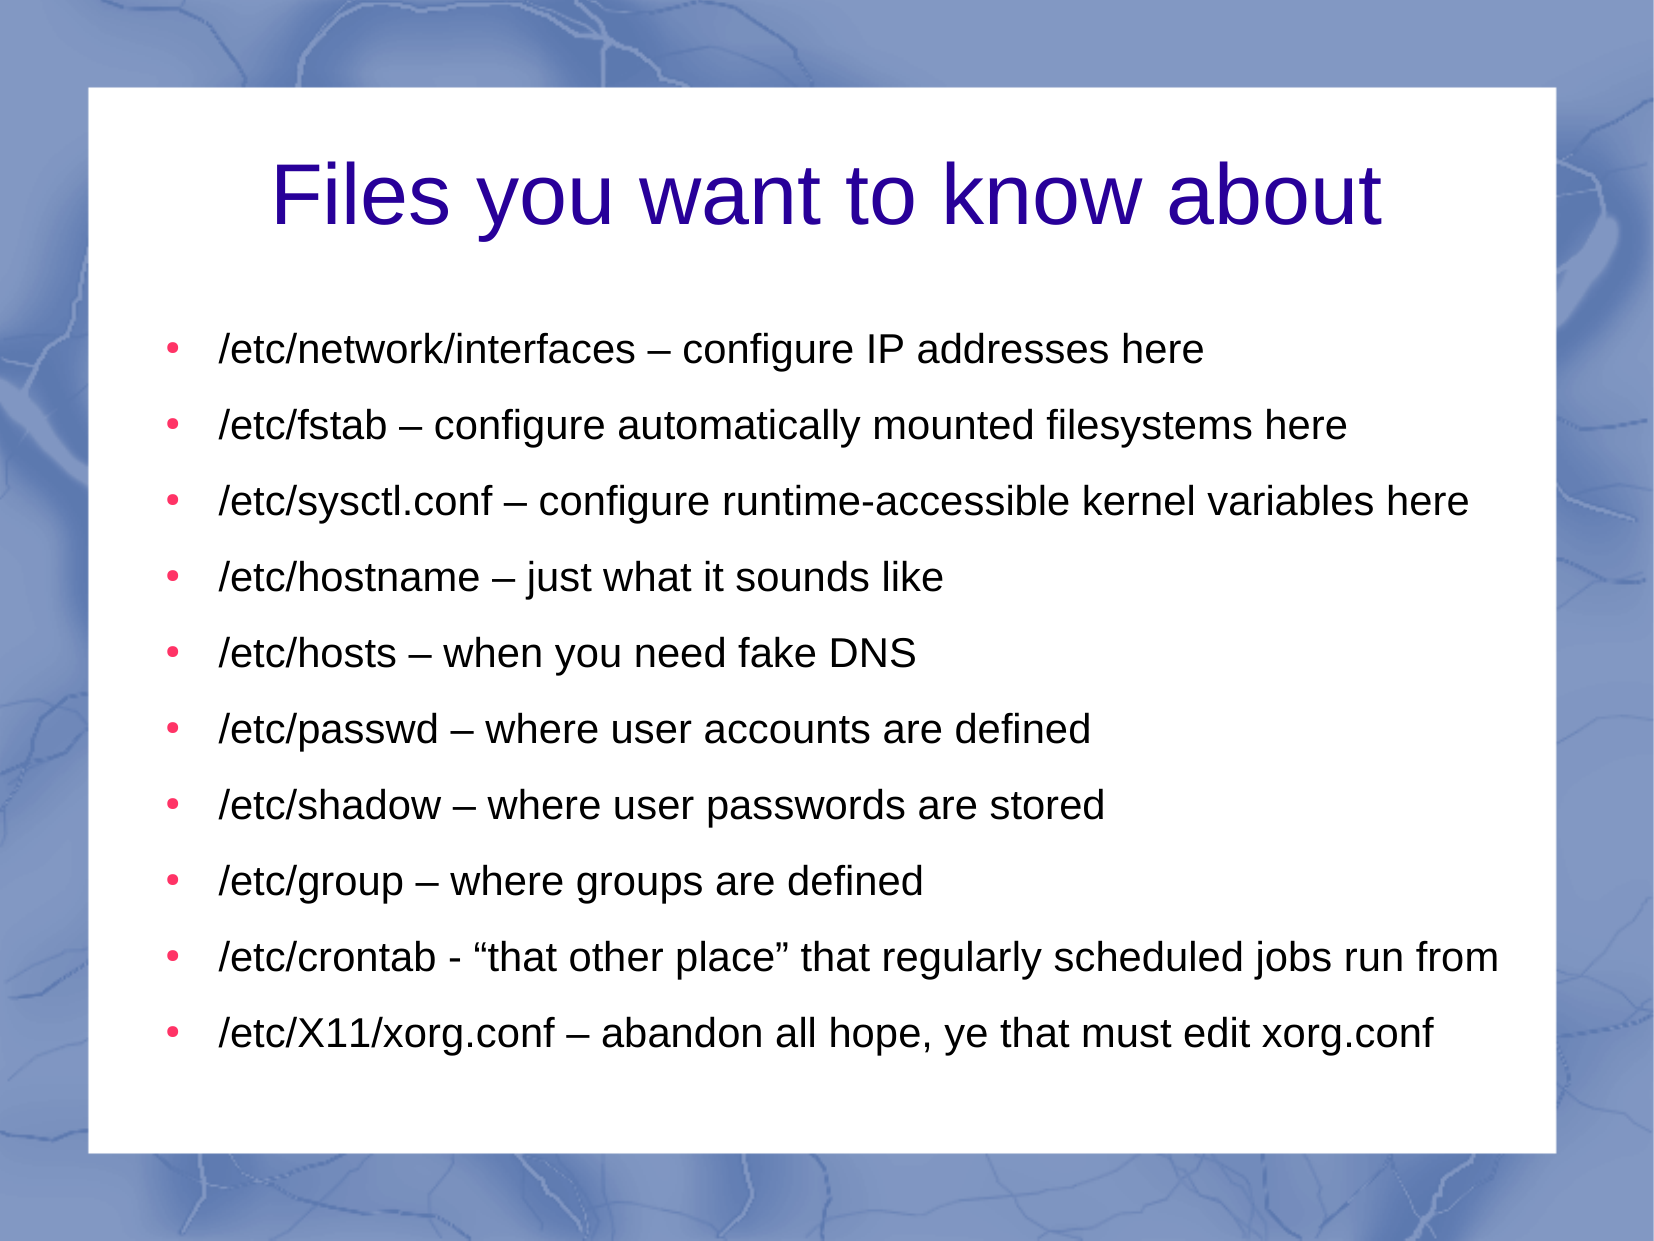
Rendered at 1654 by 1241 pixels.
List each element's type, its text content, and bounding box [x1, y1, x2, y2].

title Files you want to know about [118, 90, 1536, 298]
list /etc/network/interfaces – configure IP addresses here /etc/fstab – configure automatically mounted filesystems here /etc/sysctl.conf – configure runtime-accessible kernel variables here /etc/hostname – just what it sounds like /etc/hosts – when you need fake DNS /etc/passwd – where user accounts are defined /etc/shadow – where user passwords are stored /etc/group – where groups are defined /etc/crontab - “that other place” that regularly scheduled jobs run from /etc/X11/xorg.conf – abandon all hope, ye that must edit xorg.conf [147, 325, 1506, 1232]
picture [0, 0, 1654, 1241]
